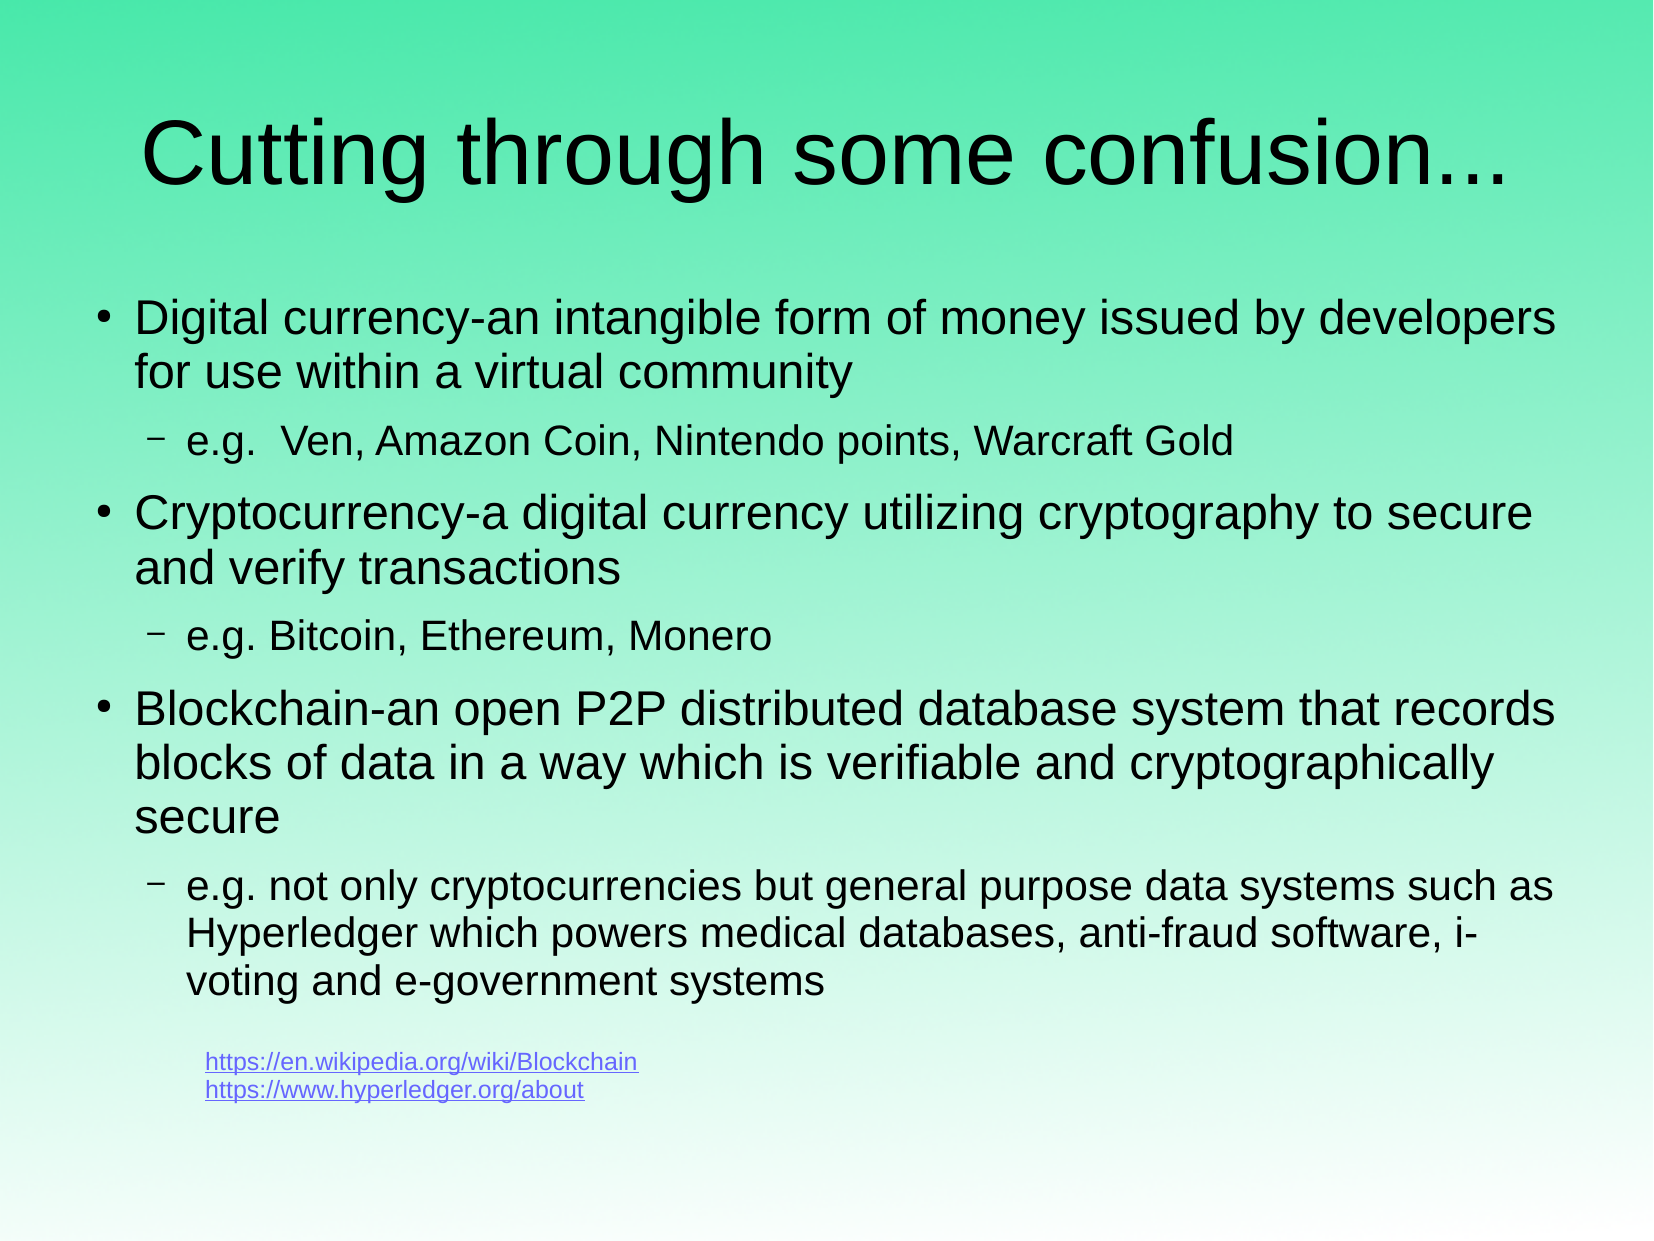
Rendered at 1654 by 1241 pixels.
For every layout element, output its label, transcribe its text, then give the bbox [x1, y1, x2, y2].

list Digital currency-an intangible form of money issued by developers for use within a virtual community e.g. Ven, Amazon Coin, Nintendo points, Warcraft Gold Cryptocurrency-a digital currency utilizing cryptography to secure and verify transactions e.g. Bitcoin, Ethereum, Monero Blockchain-an open P2P distributed database system that records blocks of data in a way which is verifiable and cryptographically secure e.g. not only cryptocurrencies but general purpose data systems such as Hyperledger which powers medical databases, anti-fraud software, i-voting and e-government systems [82, 290, 1571, 1010]
title Cutting through some confusion... [82, 49, 1571, 257]
picture [0, 0, 1654, 1241]
text_box https://en.wikipedia.org/wiki/Blockchain https://www.hyperledger.org/about [190, 1040, 1226, 1168]
